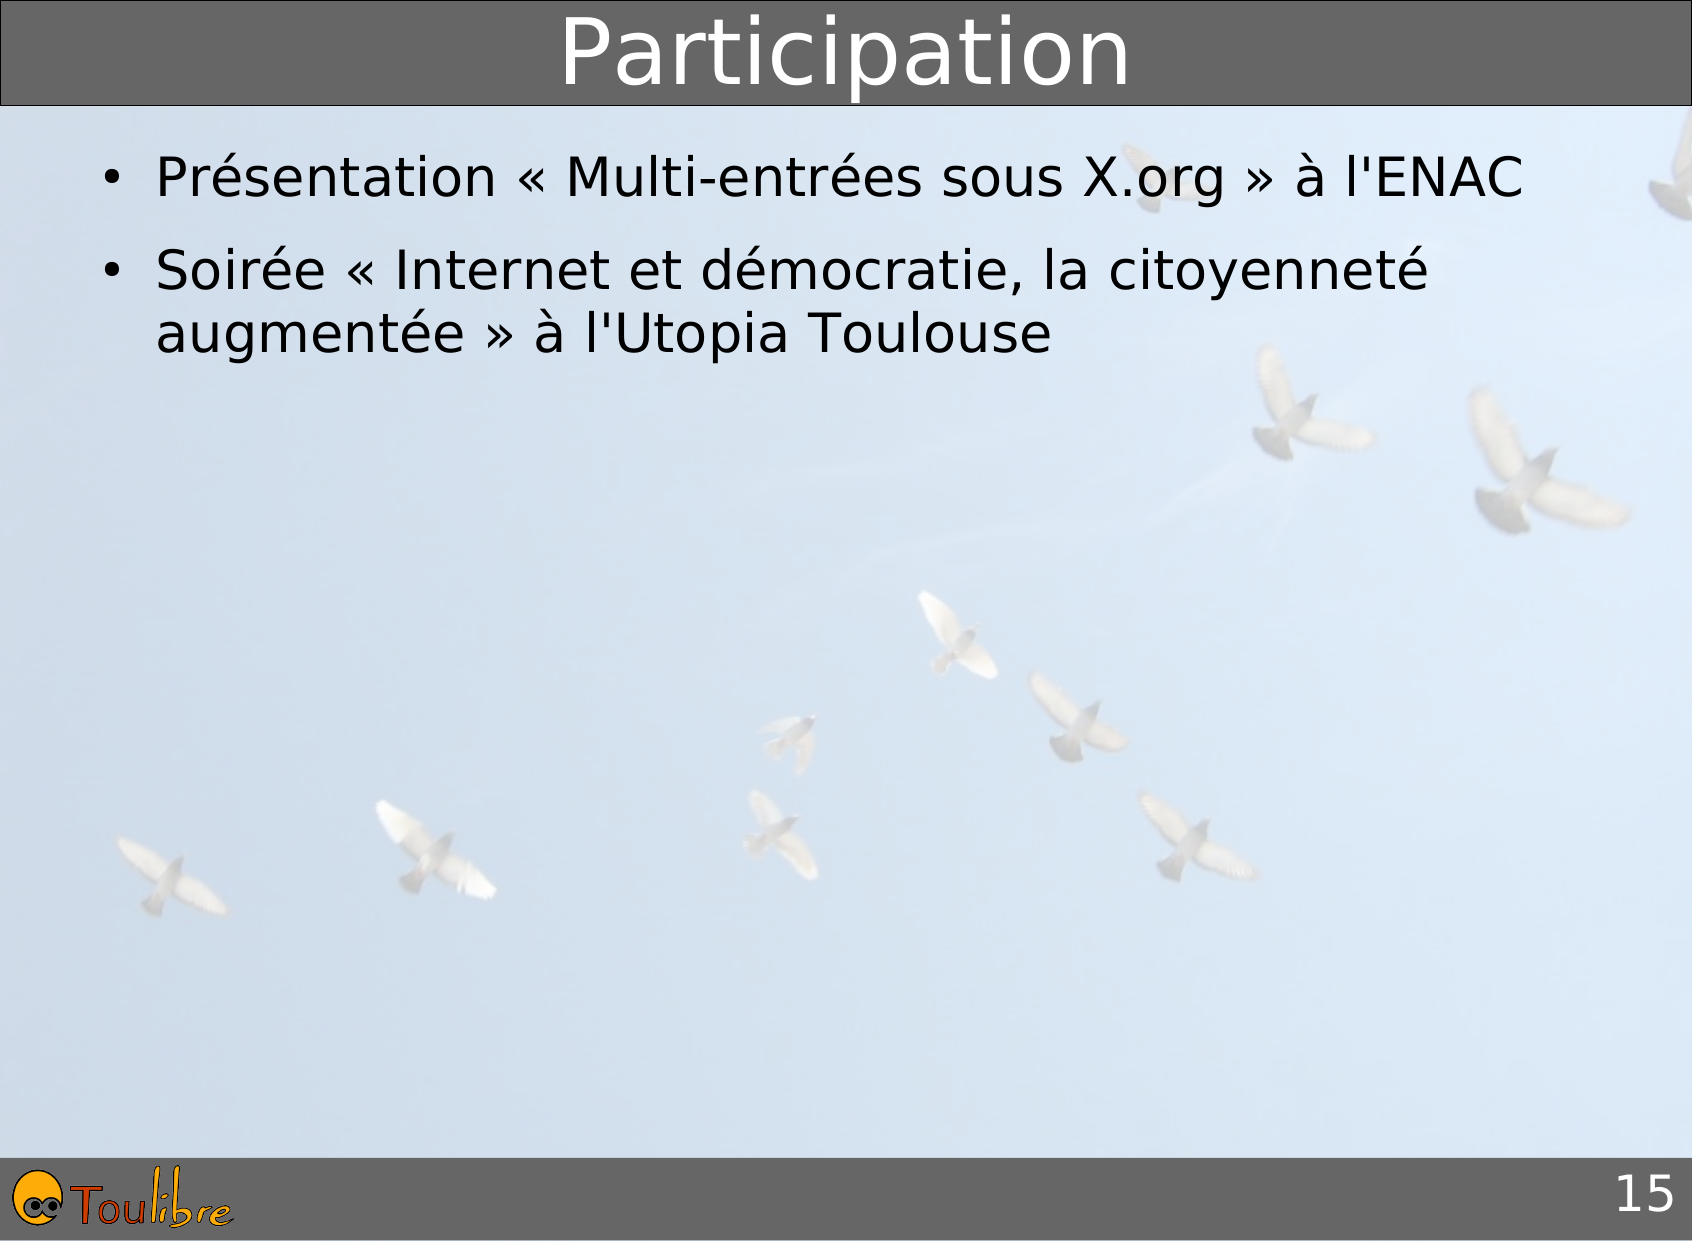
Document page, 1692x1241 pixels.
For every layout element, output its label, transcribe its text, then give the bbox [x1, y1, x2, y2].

list Présentation « Multi-entrées sous X.org » à l'ENAC Soirée « Internet et démocratie, la citoyenneté augmentée » à l'Utopia Toulouse [84, 146, 1608, 1095]
picture [12, 1165, 234, 1228]
title Participation [0, 0, 1692, 107]
